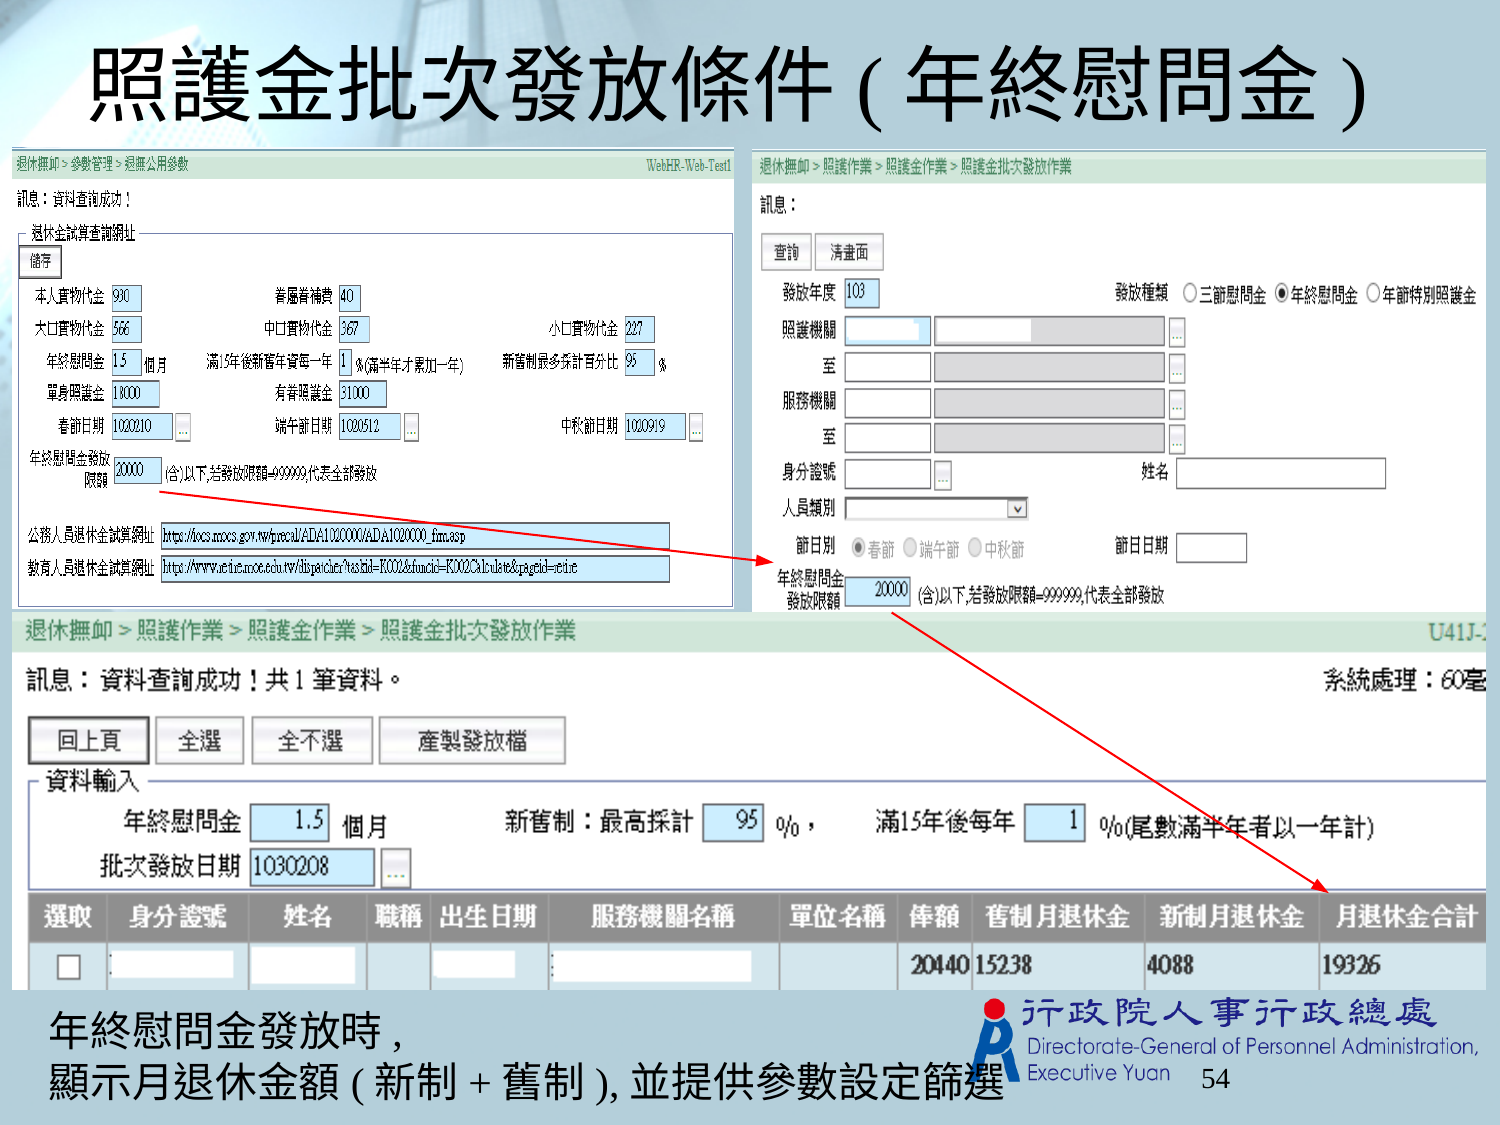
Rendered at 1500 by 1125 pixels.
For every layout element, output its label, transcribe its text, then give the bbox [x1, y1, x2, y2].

picture [12, 149, 1486, 990]
text_box [1185, 1058, 1499, 1125]
text_box 年終慰問金發放時, 顯示月退休金額(新制+舊制),並提供參數設定篩選 [0, 1007, 1154, 1113]
picture [12, 147, 734, 609]
text_box 照護金批次發放條件(年終慰問金) [72, 36, 1500, 148]
